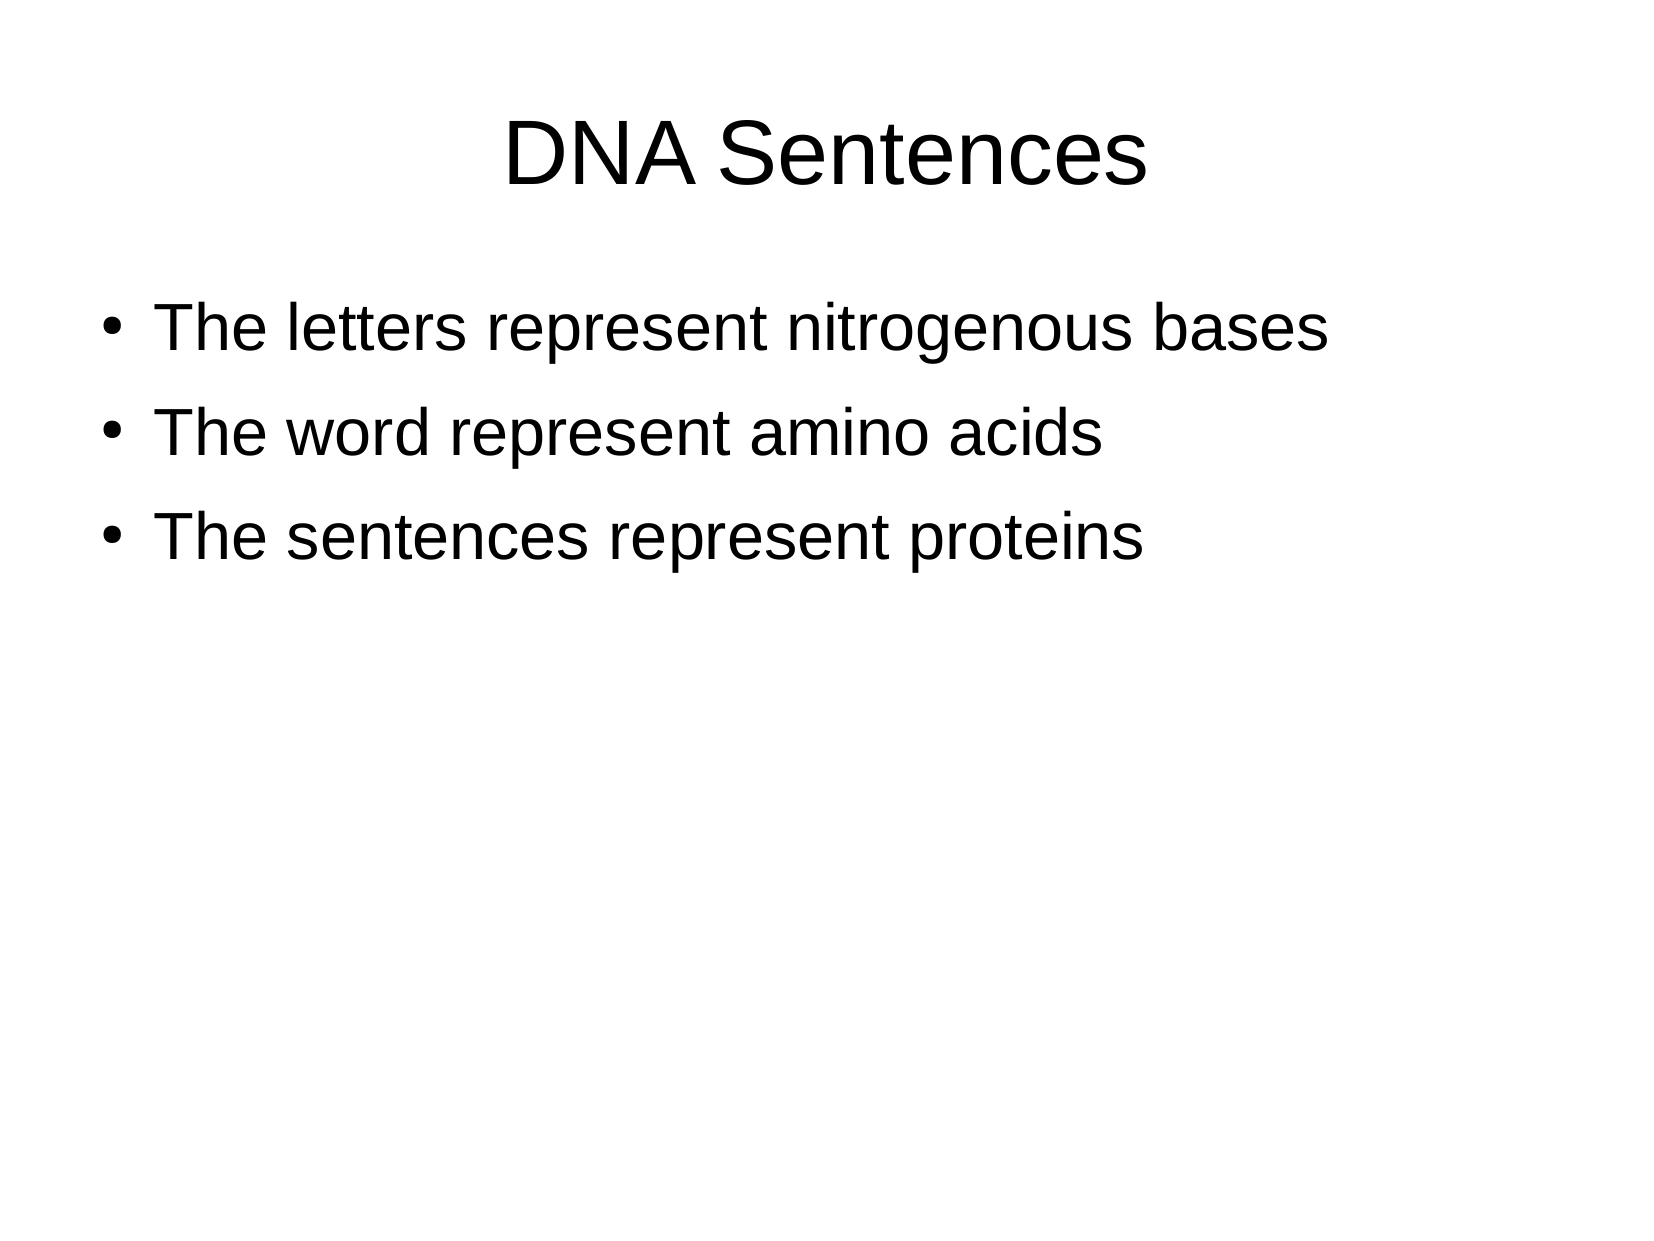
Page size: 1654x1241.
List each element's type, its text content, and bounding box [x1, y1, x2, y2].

list The letters represent nitrogenous bases The word represent amino acids The sentences represent proteins [82, 290, 1571, 1010]
title DNA Sentences [82, 49, 1571, 257]
